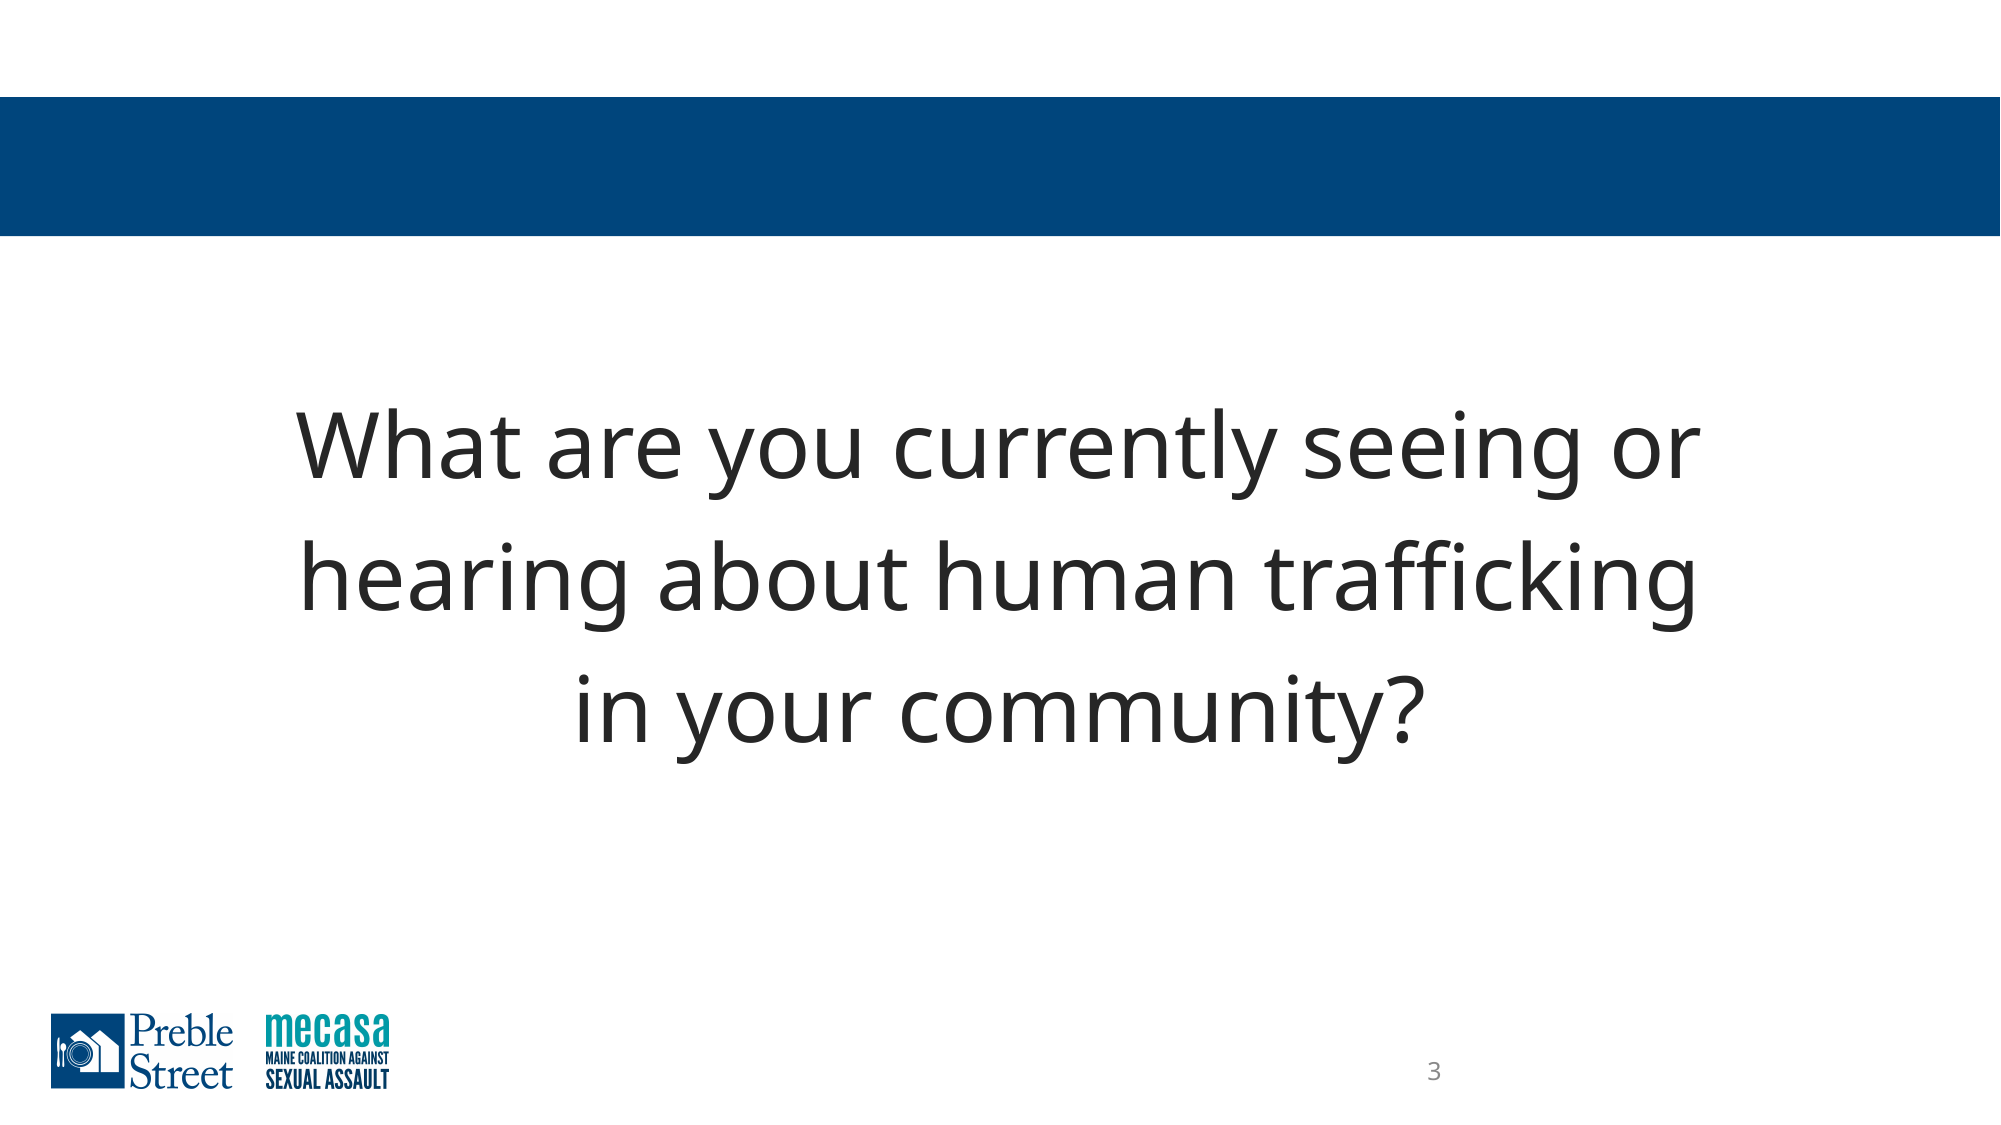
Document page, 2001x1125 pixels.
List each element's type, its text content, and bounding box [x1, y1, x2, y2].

text_box What are you currently seeing or hearing about human trafficking in your community? [263, 350, 1737, 775]
slide_number 3 [1412, 1042, 1863, 1103]
